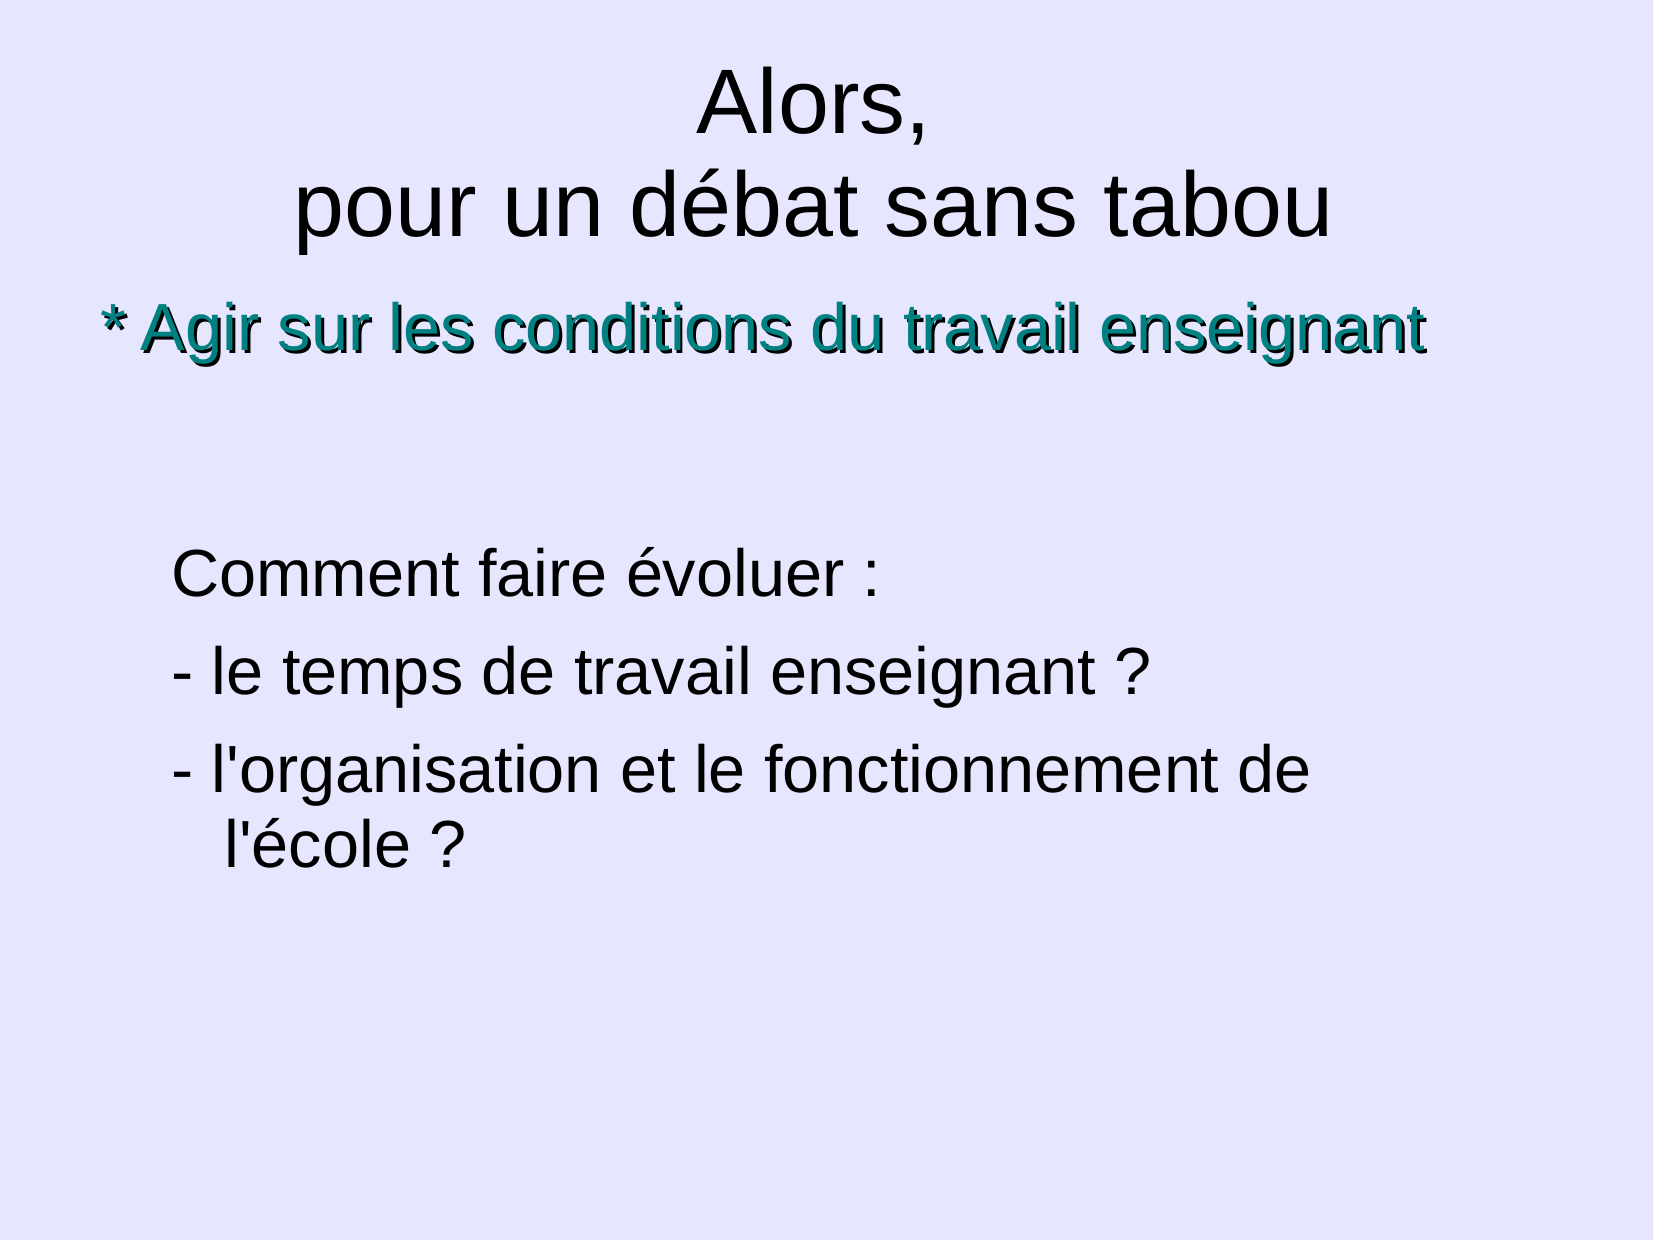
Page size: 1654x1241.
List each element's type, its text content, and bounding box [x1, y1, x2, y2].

title Alors, pour un débat sans tabou [82, 49, 1571, 257]
list * Agir sur les conditions du travail enseignant Comment faire évoluer : - le temps de travail enseignant ? - l'organisation et le fonctionnement de l'école ? [82, 290, 1571, 1123]
